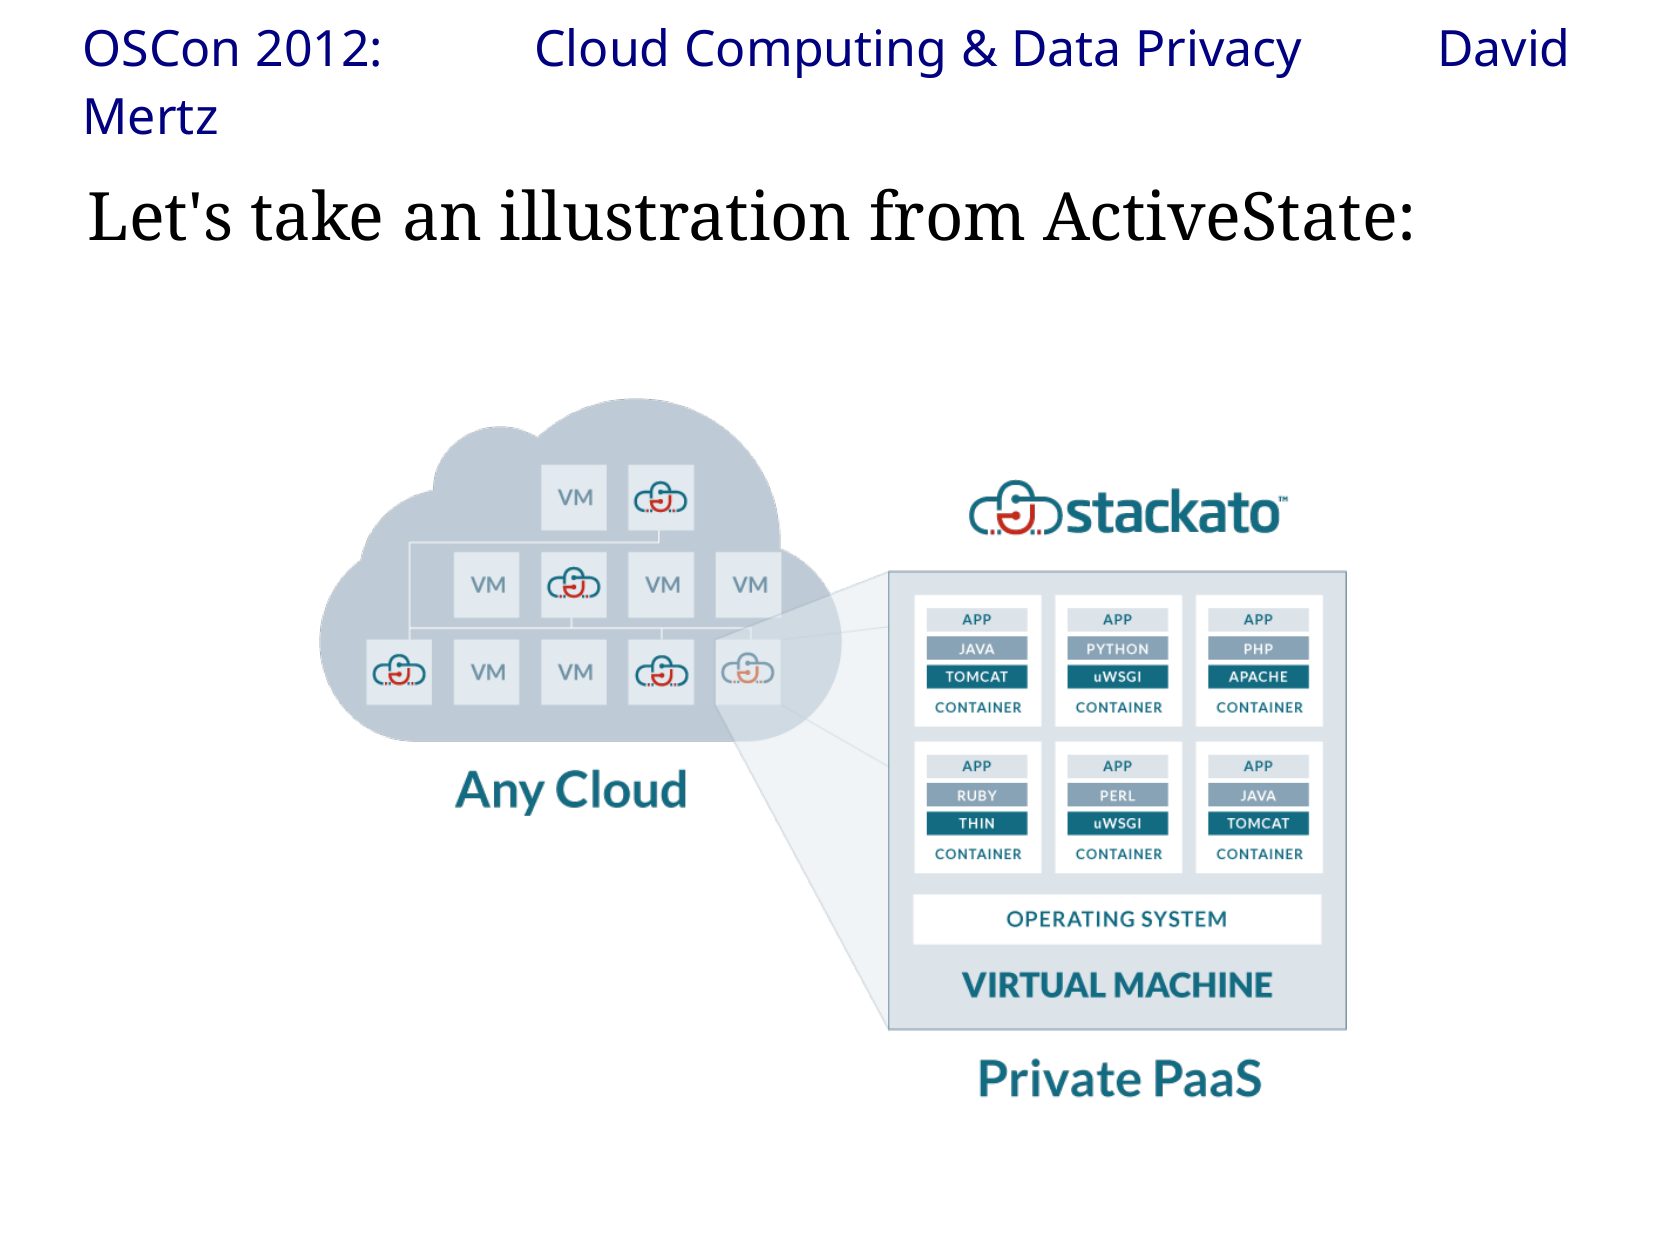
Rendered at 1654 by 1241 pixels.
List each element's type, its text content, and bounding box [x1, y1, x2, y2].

picture [242, 322, 1423, 1183]
title OSCon 2012: Cloud Computing & Data Privacy David Mertz [82, 49, 1571, 113]
list Let's take an illustration from ActiveState: [87, 168, 1535, 1112]
